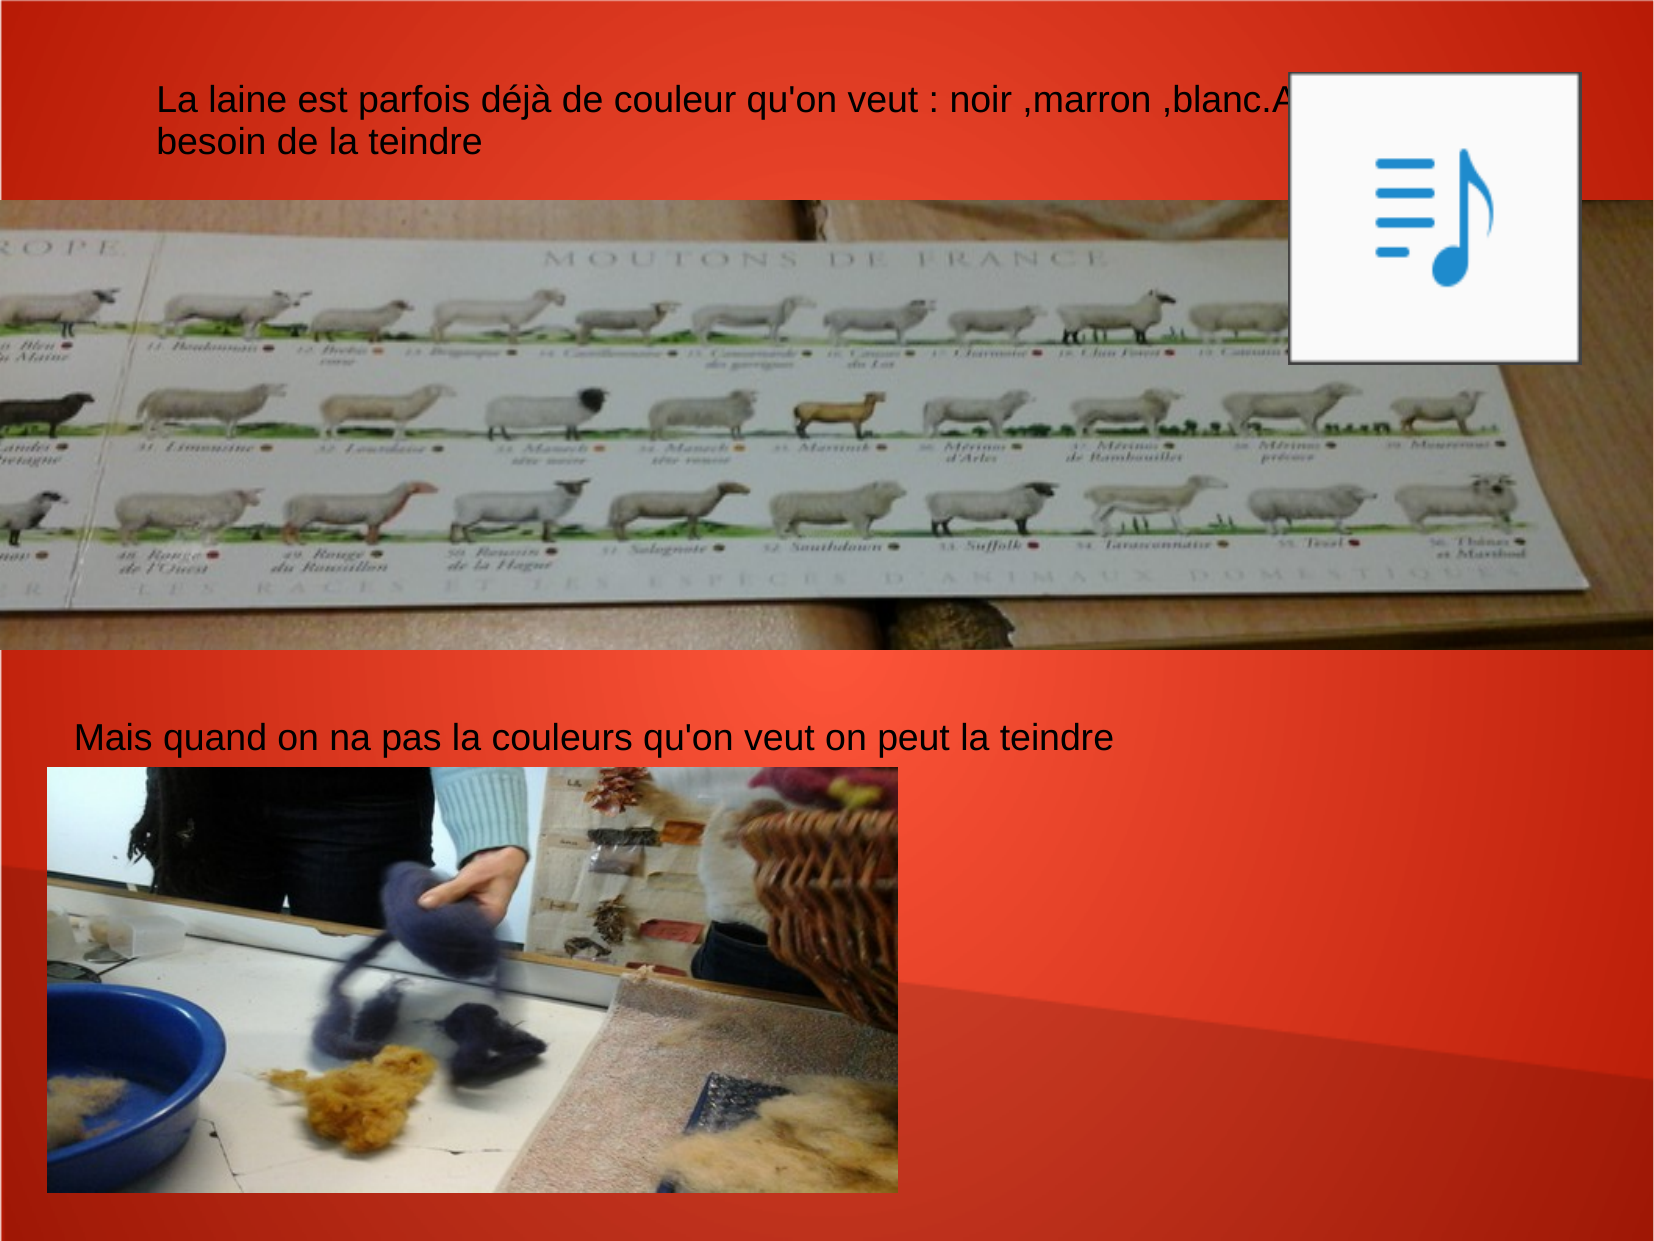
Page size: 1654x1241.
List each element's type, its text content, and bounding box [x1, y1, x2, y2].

picture [0, 0, 1654, 1241]
text_box Mais quand on na pas la couleurs qu'on veut on peut la teindre [59, 708, 1630, 766]
text_box [1287, 70, 1583, 367]
text_box La laine est parfois déjà de couleur qu'on veut : noir ,marron ,blanc.Alors pas besoin de la teindre [141, 70, 1287, 170]
